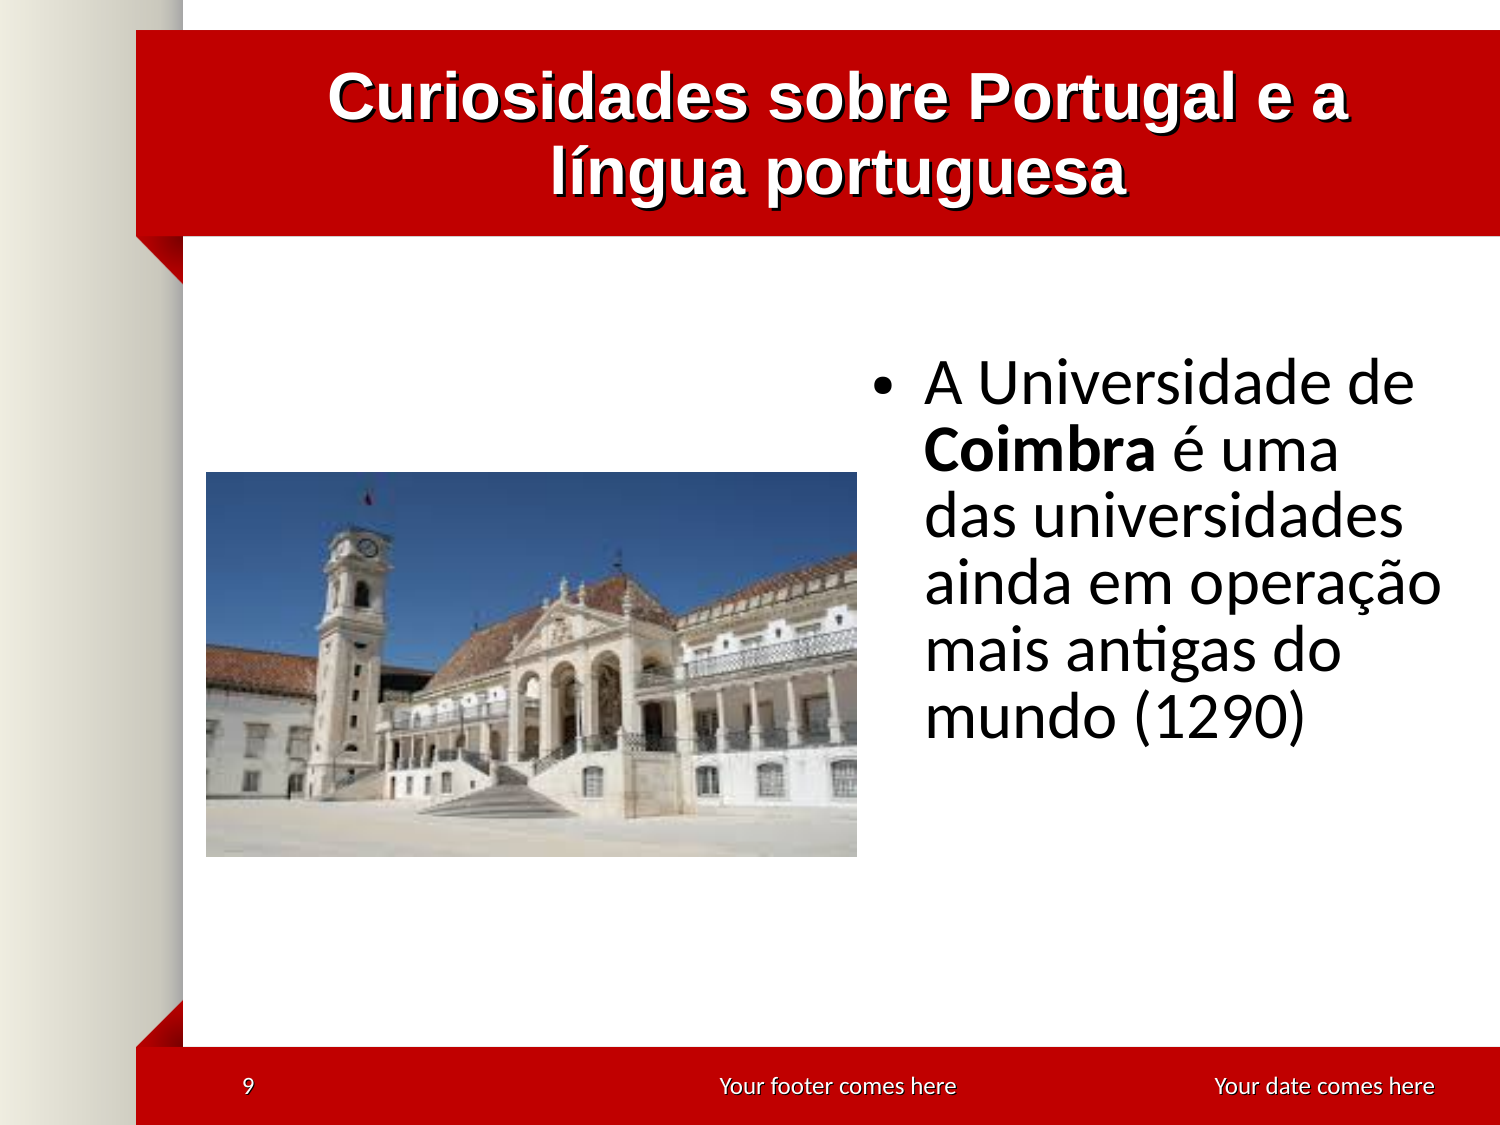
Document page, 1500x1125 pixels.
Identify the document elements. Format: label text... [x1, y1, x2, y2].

picture [0, 0, 1500, 1125]
list A Universidade de Coimbra é uma das universidades ainda em operação mais antigas do mundo (1290) [853, 354, 1448, 1005]
title Curiosidades sobre Portugal e a língua portuguesa [230, 54, 1447, 214]
